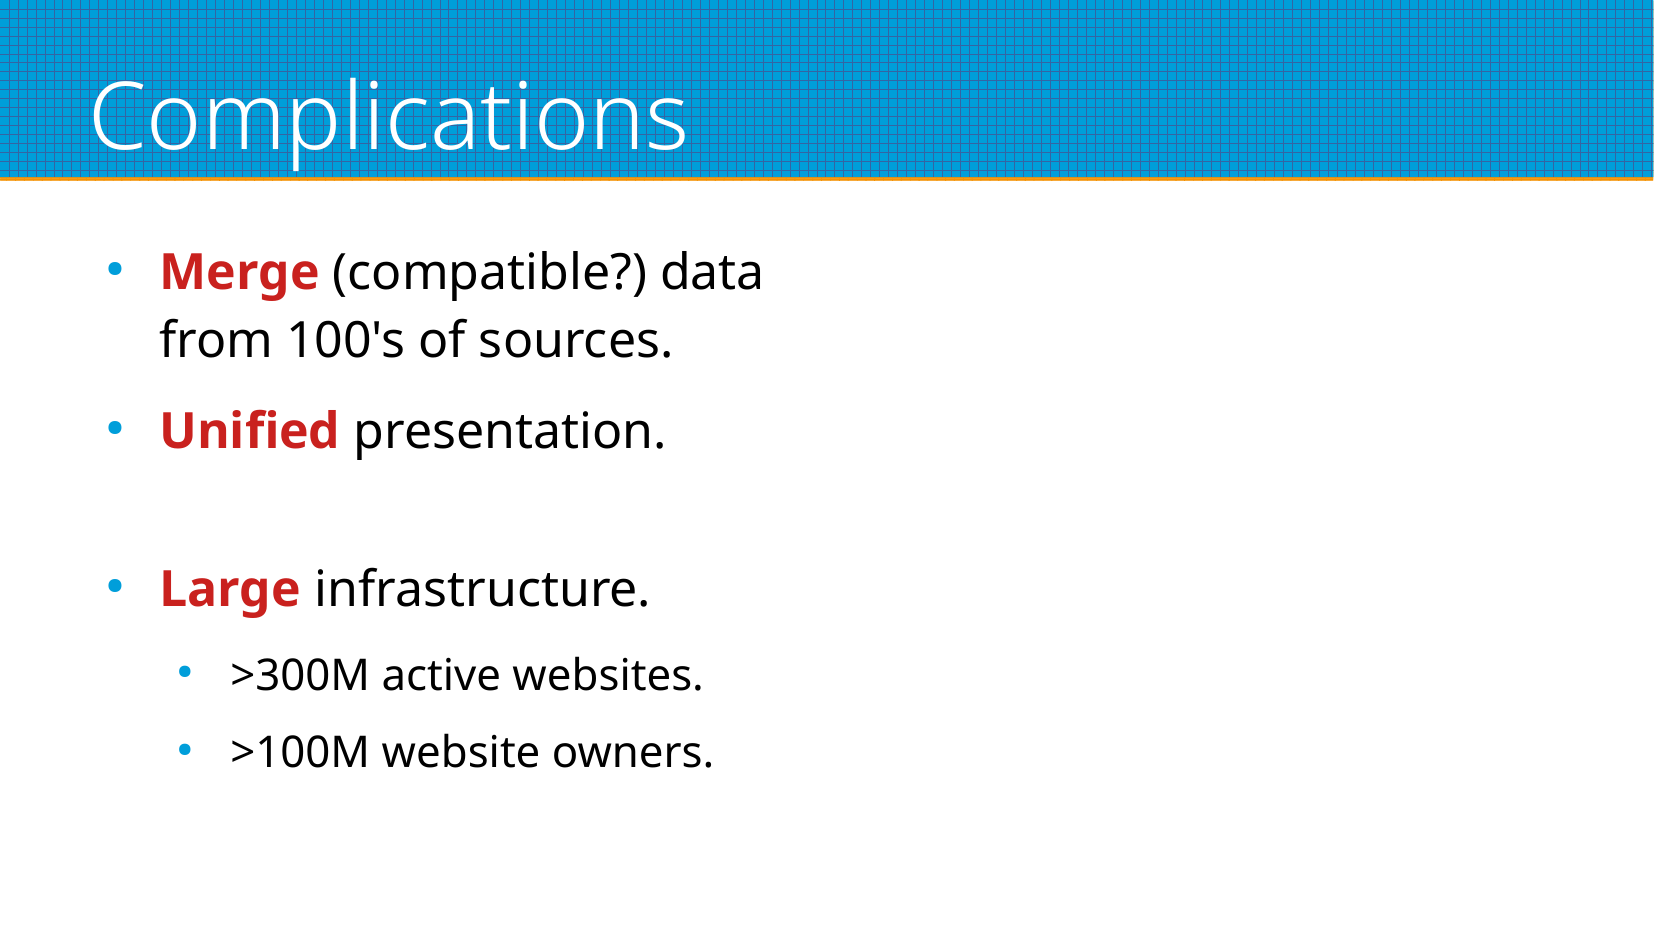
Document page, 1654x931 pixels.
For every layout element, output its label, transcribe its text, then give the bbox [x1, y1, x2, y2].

title Complications [88, 14, 1565, 178]
list Merge (compatible?) data from 100's of sources. Unified presentation. Large infrastructure. >300M active websites. >100M website owners. [88, 236, 809, 813]
